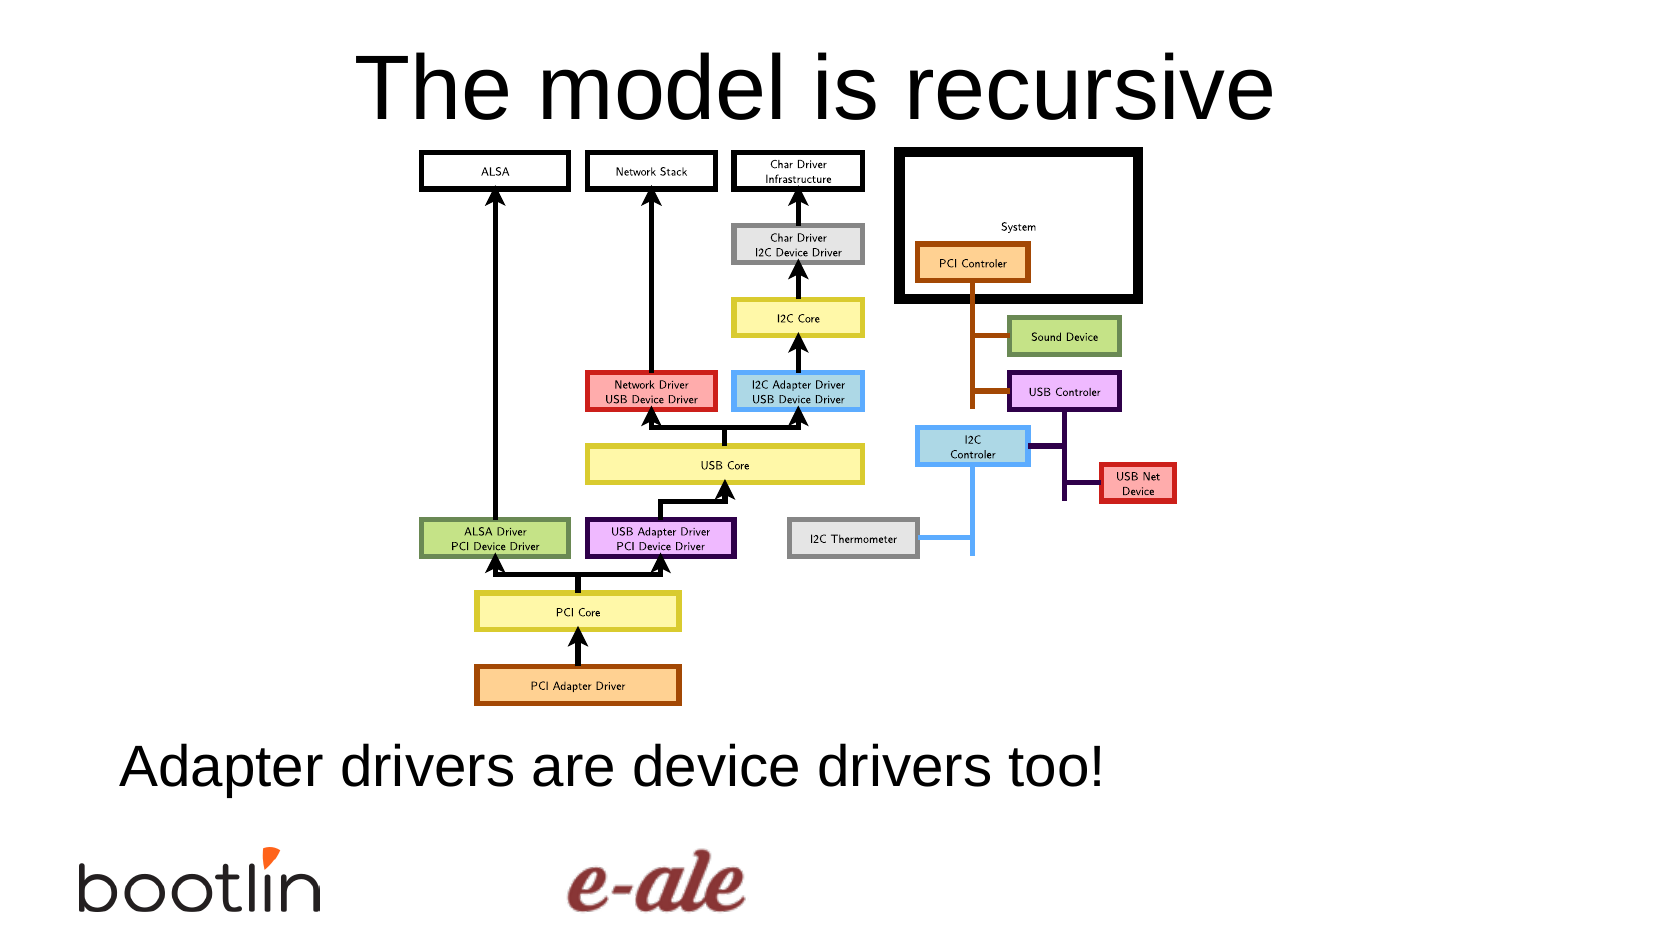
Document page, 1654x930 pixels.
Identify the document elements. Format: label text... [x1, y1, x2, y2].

list Adapter drivers are device drivers too! [119, 733, 1608, 823]
picture [79, 847, 320, 912]
text_box [420, 149, 1177, 706]
title The model is recursive [72, 9, 1561, 166]
picture [565, 847, 749, 915]
